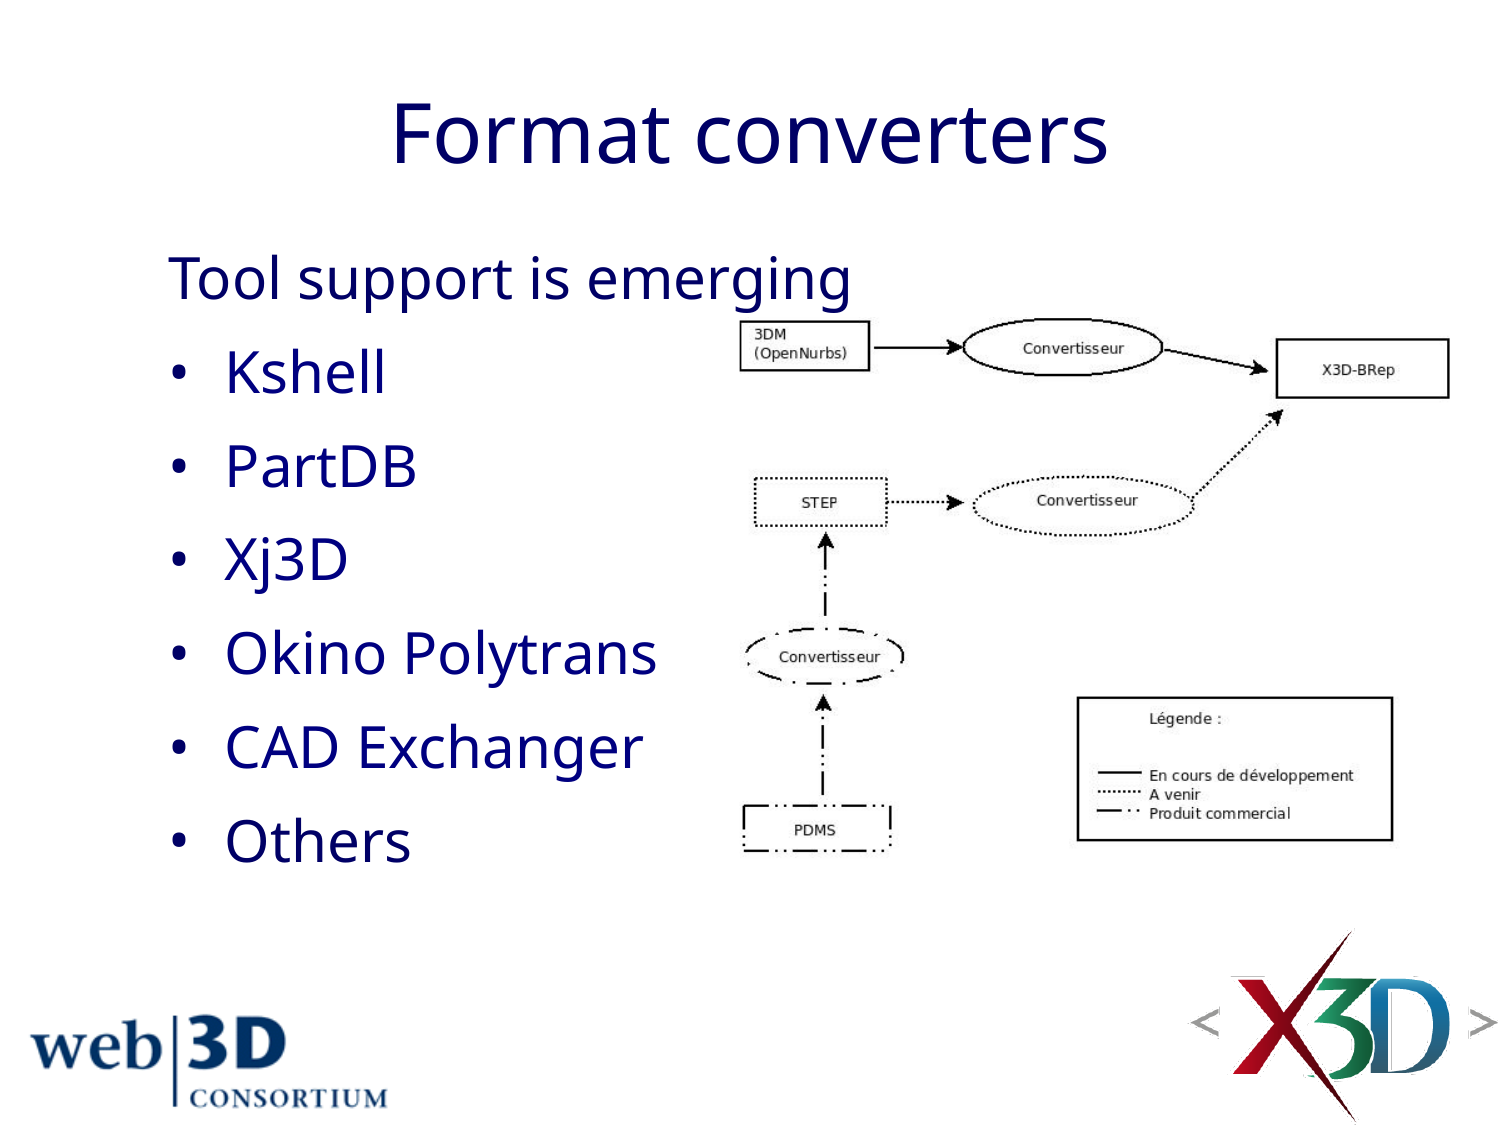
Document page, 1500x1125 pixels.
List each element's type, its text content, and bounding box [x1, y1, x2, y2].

picture [739, 317, 1500, 1125]
list Tool support is emerging Kshell PartDB Xj3D Okino Polytrans CAD Exchanger Others [112, 237, 1428, 986]
title Format converters [112, 44, 1388, 218]
picture [12, 998, 413, 1118]
